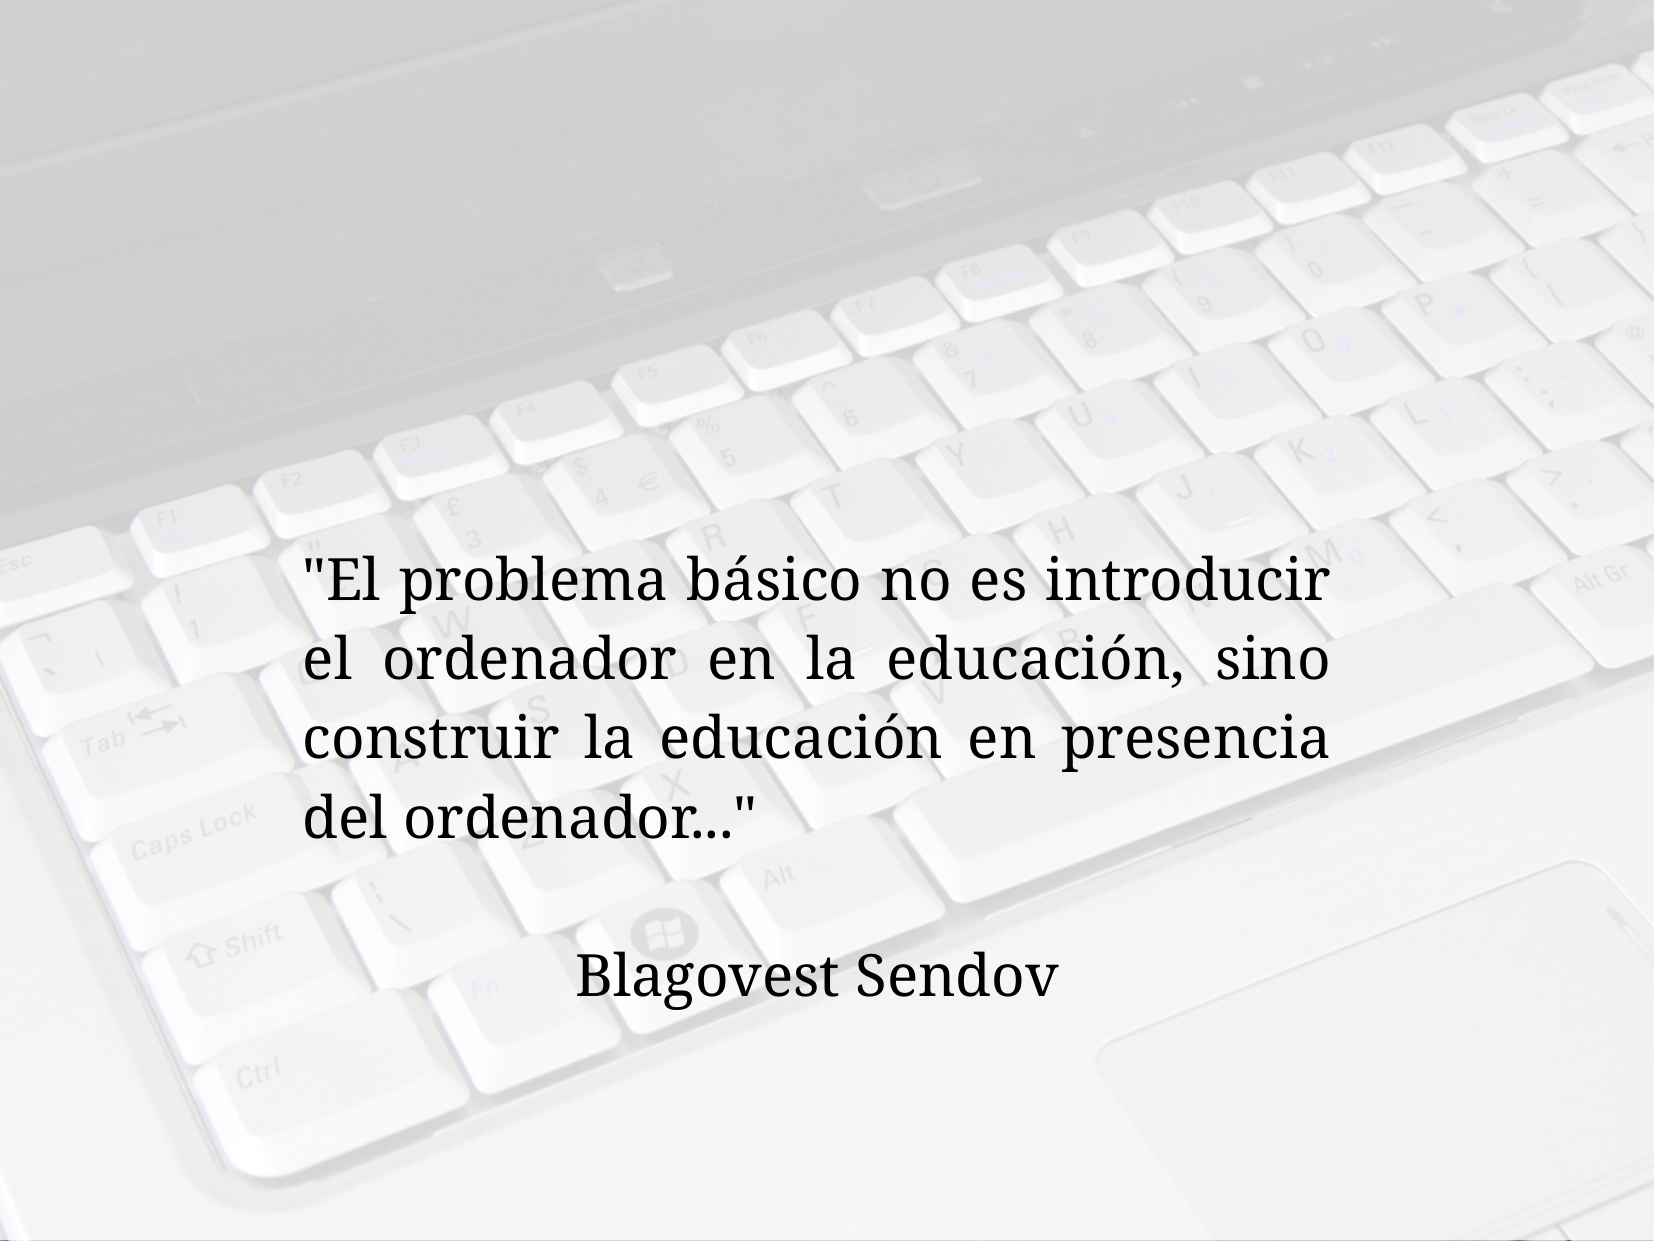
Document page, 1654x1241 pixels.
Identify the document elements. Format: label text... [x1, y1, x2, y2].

text_box "El problema básico no es introducir el ordenador en la educación, sino construir la educación en presencia del ordenador..." Blagovest Sendov [288, 530, 1361, 837]
text_box [0, 0, 1654, 1241]
